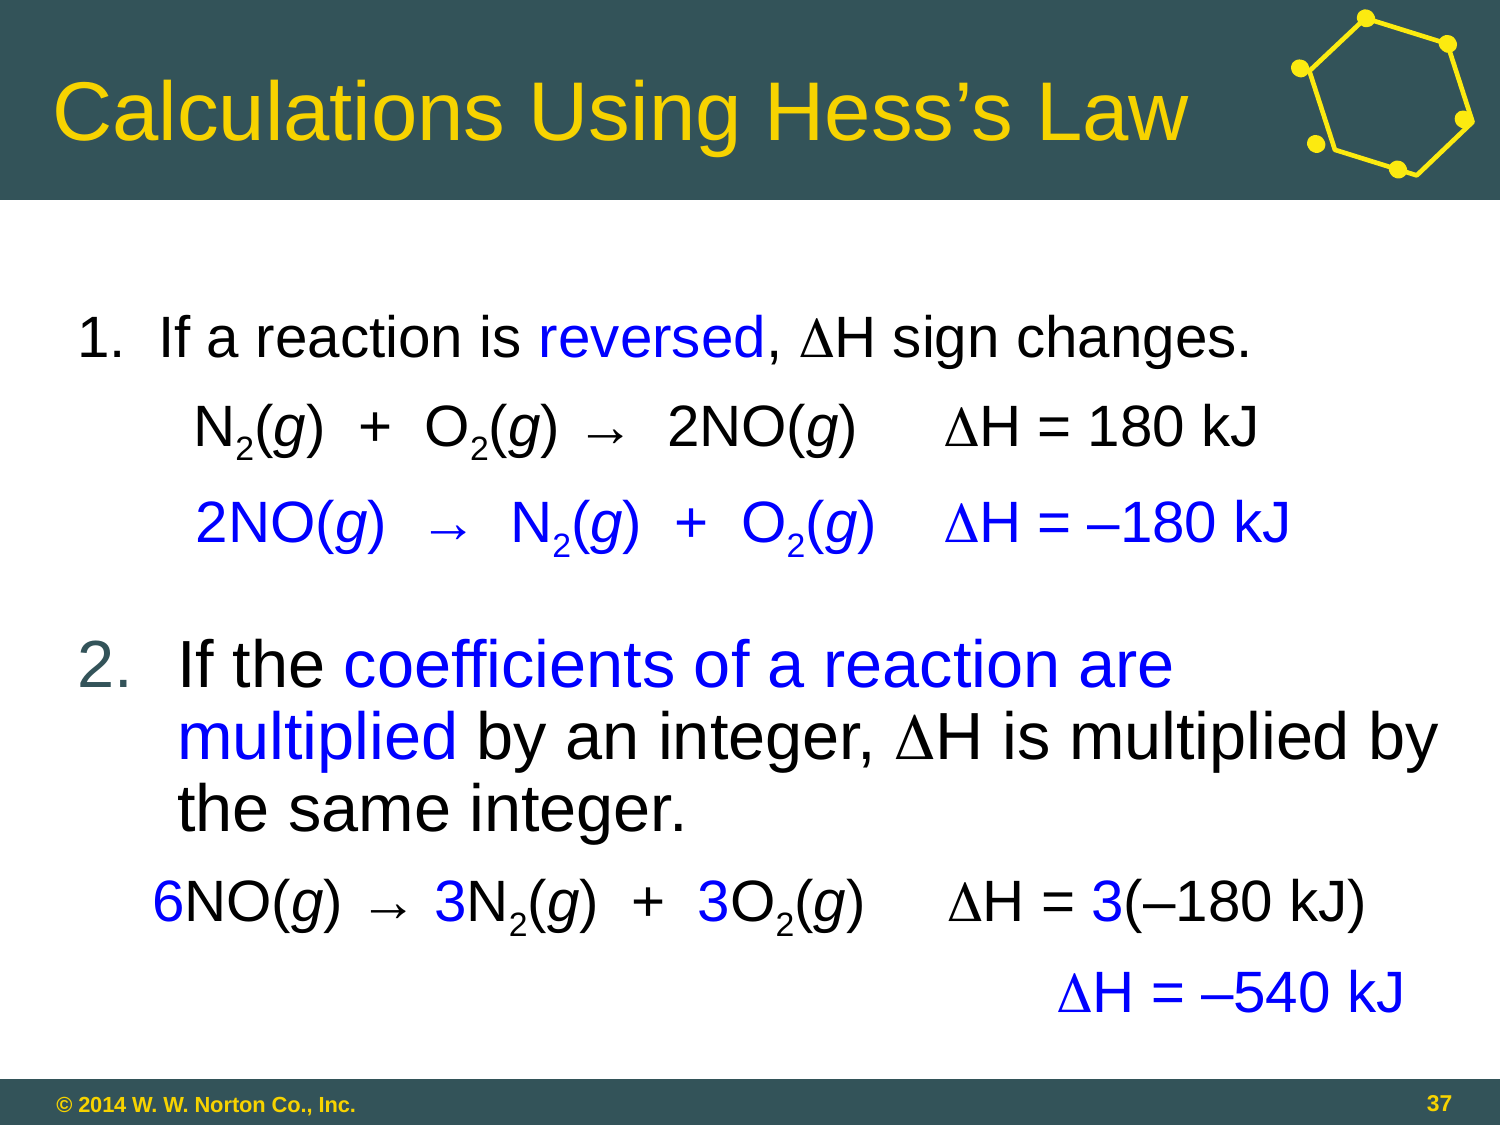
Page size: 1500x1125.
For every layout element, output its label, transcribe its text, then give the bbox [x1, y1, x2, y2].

list 1. If a reaction is reversed, H sign changes. N2(g) + O2(g) → 2NO(g) H = 180 kJ 2NO(g) → N2(g) + O2(g) H = –180 kJ If the coefficients of a reaction are multiplied by an integer, H is multiplied by the same integer. 6NO(g) → 3N2(g) + 3O2(g) H = 3(–180 kJ) H = –540 kJ [62, 299, 1475, 1025]
slide_number <number> [1408, 1085, 1468, 1120]
title Calculations Using Hess’s Law [37, 19, 1213, 195]
